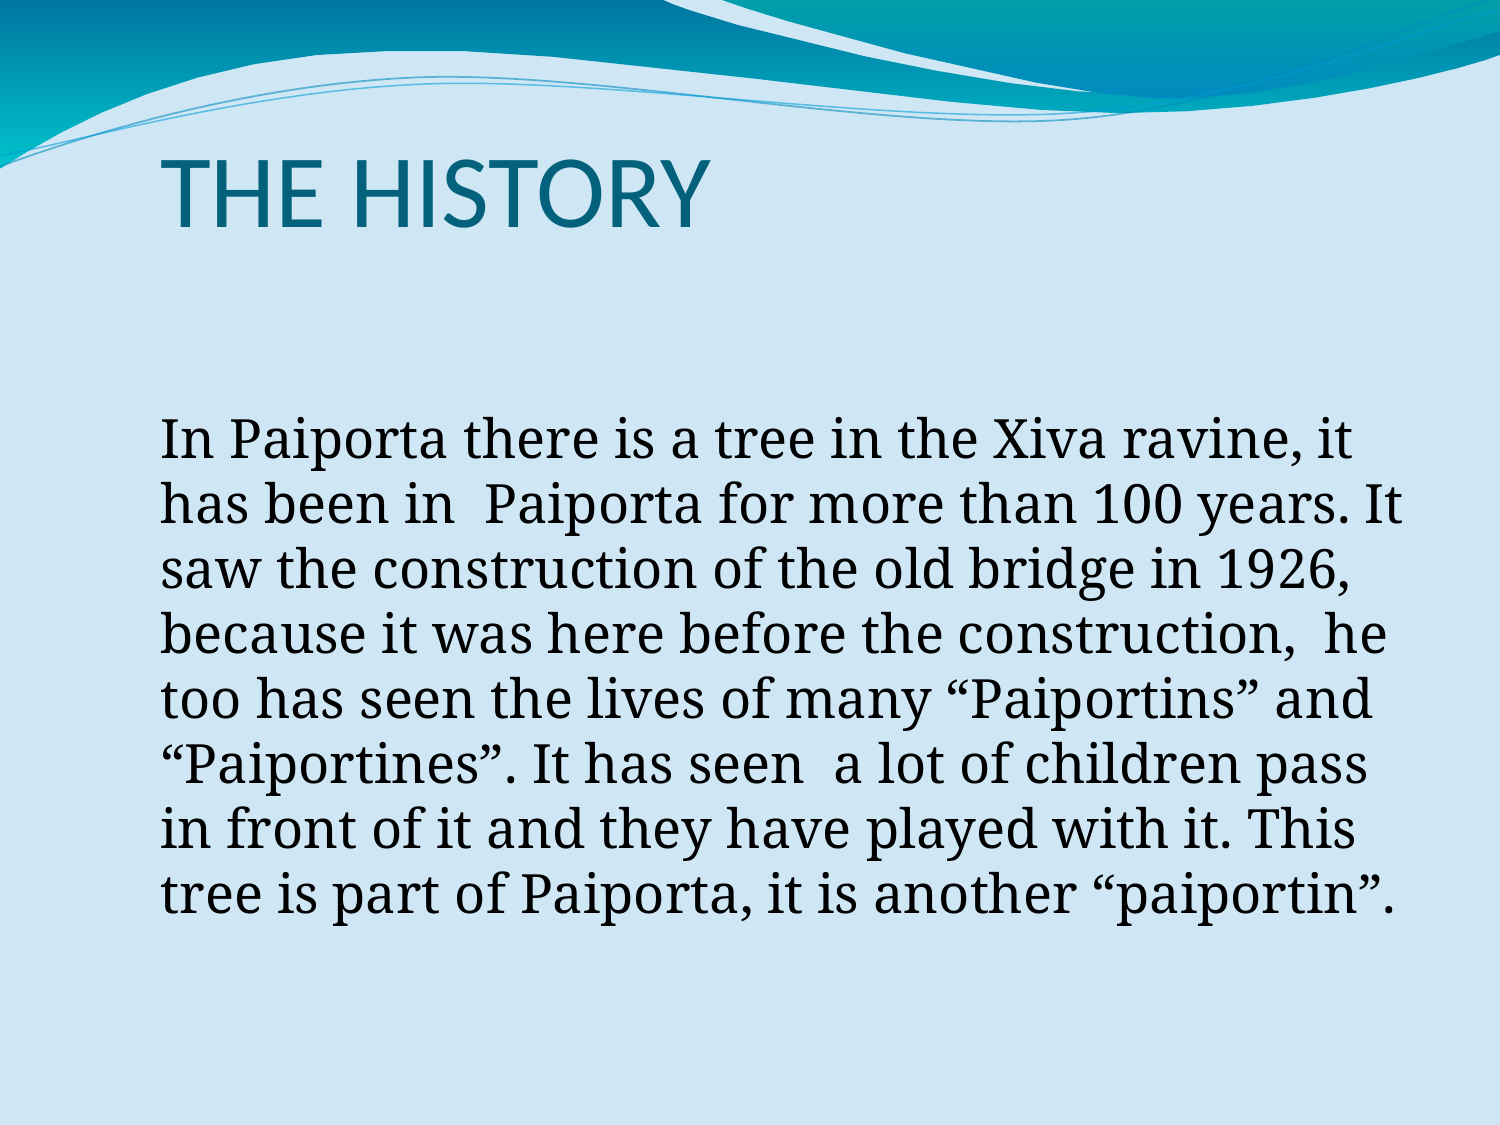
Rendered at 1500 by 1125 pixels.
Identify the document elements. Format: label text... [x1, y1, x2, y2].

title THE HISTORY [75, 115, 1425, 302]
list In Paiporta there is a tree in the Xiva ravine, it has been in Paiporta for more than 100 years. It saw the construction of the old bridge in 1926, because it was here before the construction, he too has seen the lives of many “Paiportins” and “Paiportines”. It has seen a lot of children pass in front of it and they have played with it. This tree is part of Paiporta, it is another “paiportin”. [75, 302, 1425, 1023]
